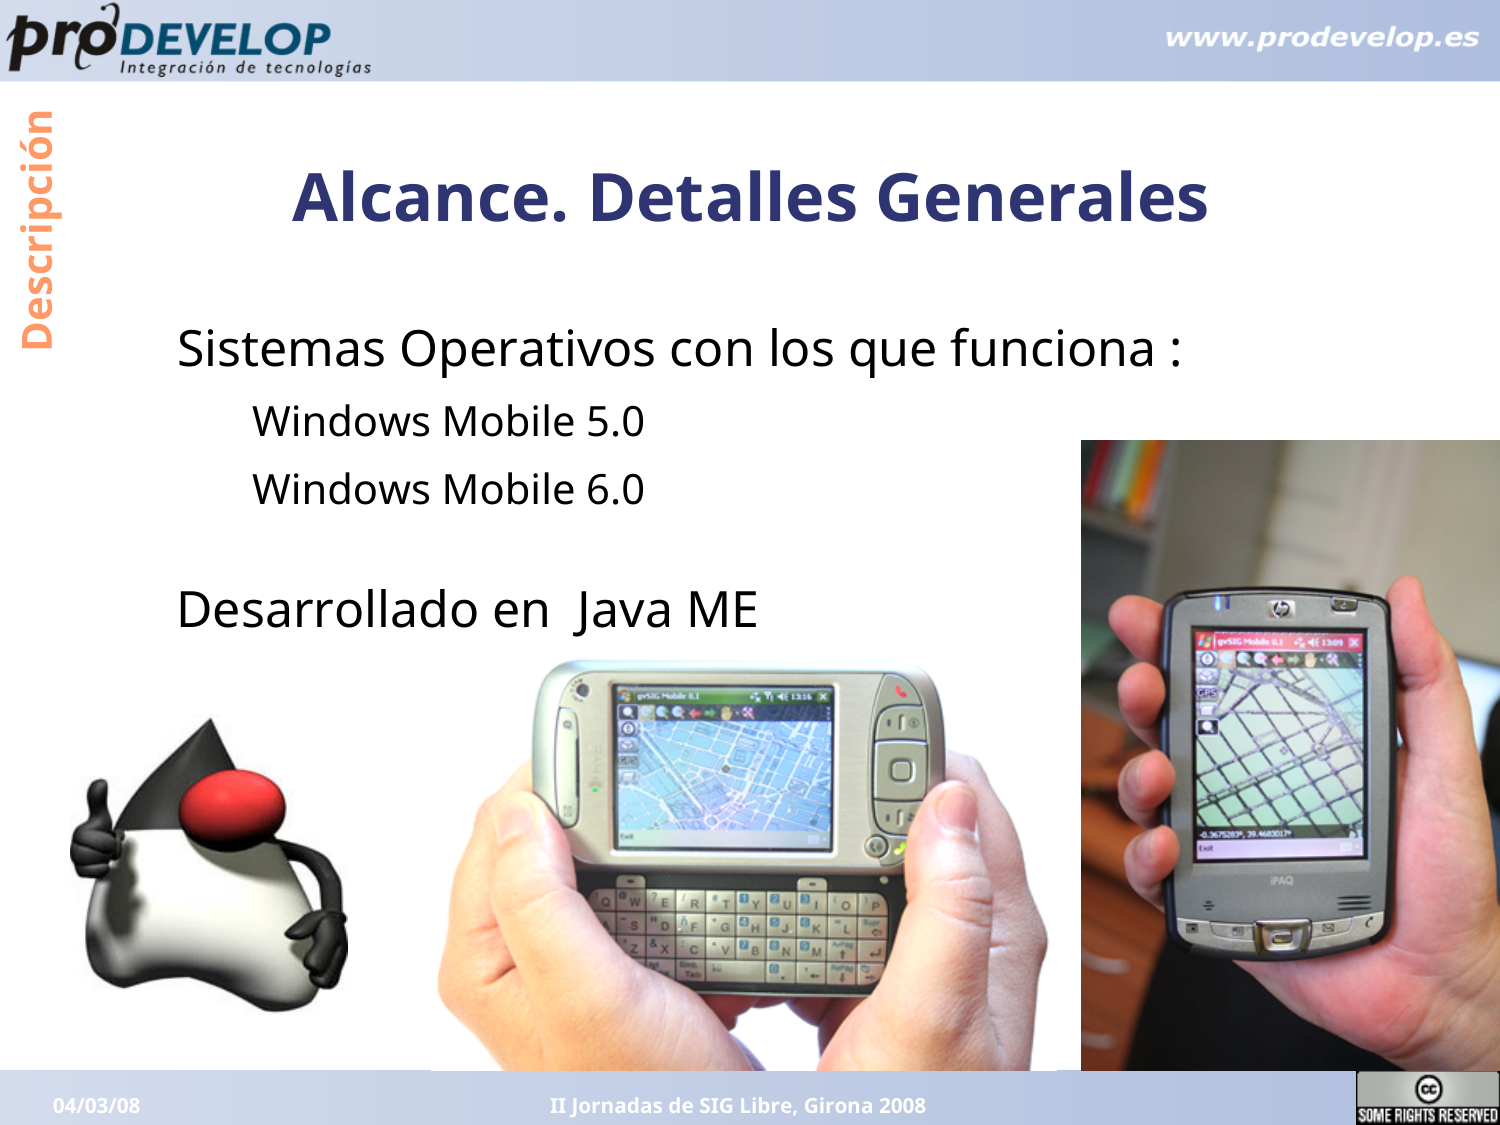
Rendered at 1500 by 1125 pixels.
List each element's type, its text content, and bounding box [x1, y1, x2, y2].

list Sistemas Operativos con los que funciona : Windows Mobile 5.0 Windows Mobile 6.0 [177, 313, 1418, 544]
title Alcance. Detalles Generales [76, 101, 1427, 290]
text_box Desarrollado en Java ME [176, 574, 975, 631]
picture [0, 0, 1500, 1125]
title Descripción [0, 76, 71, 384]
